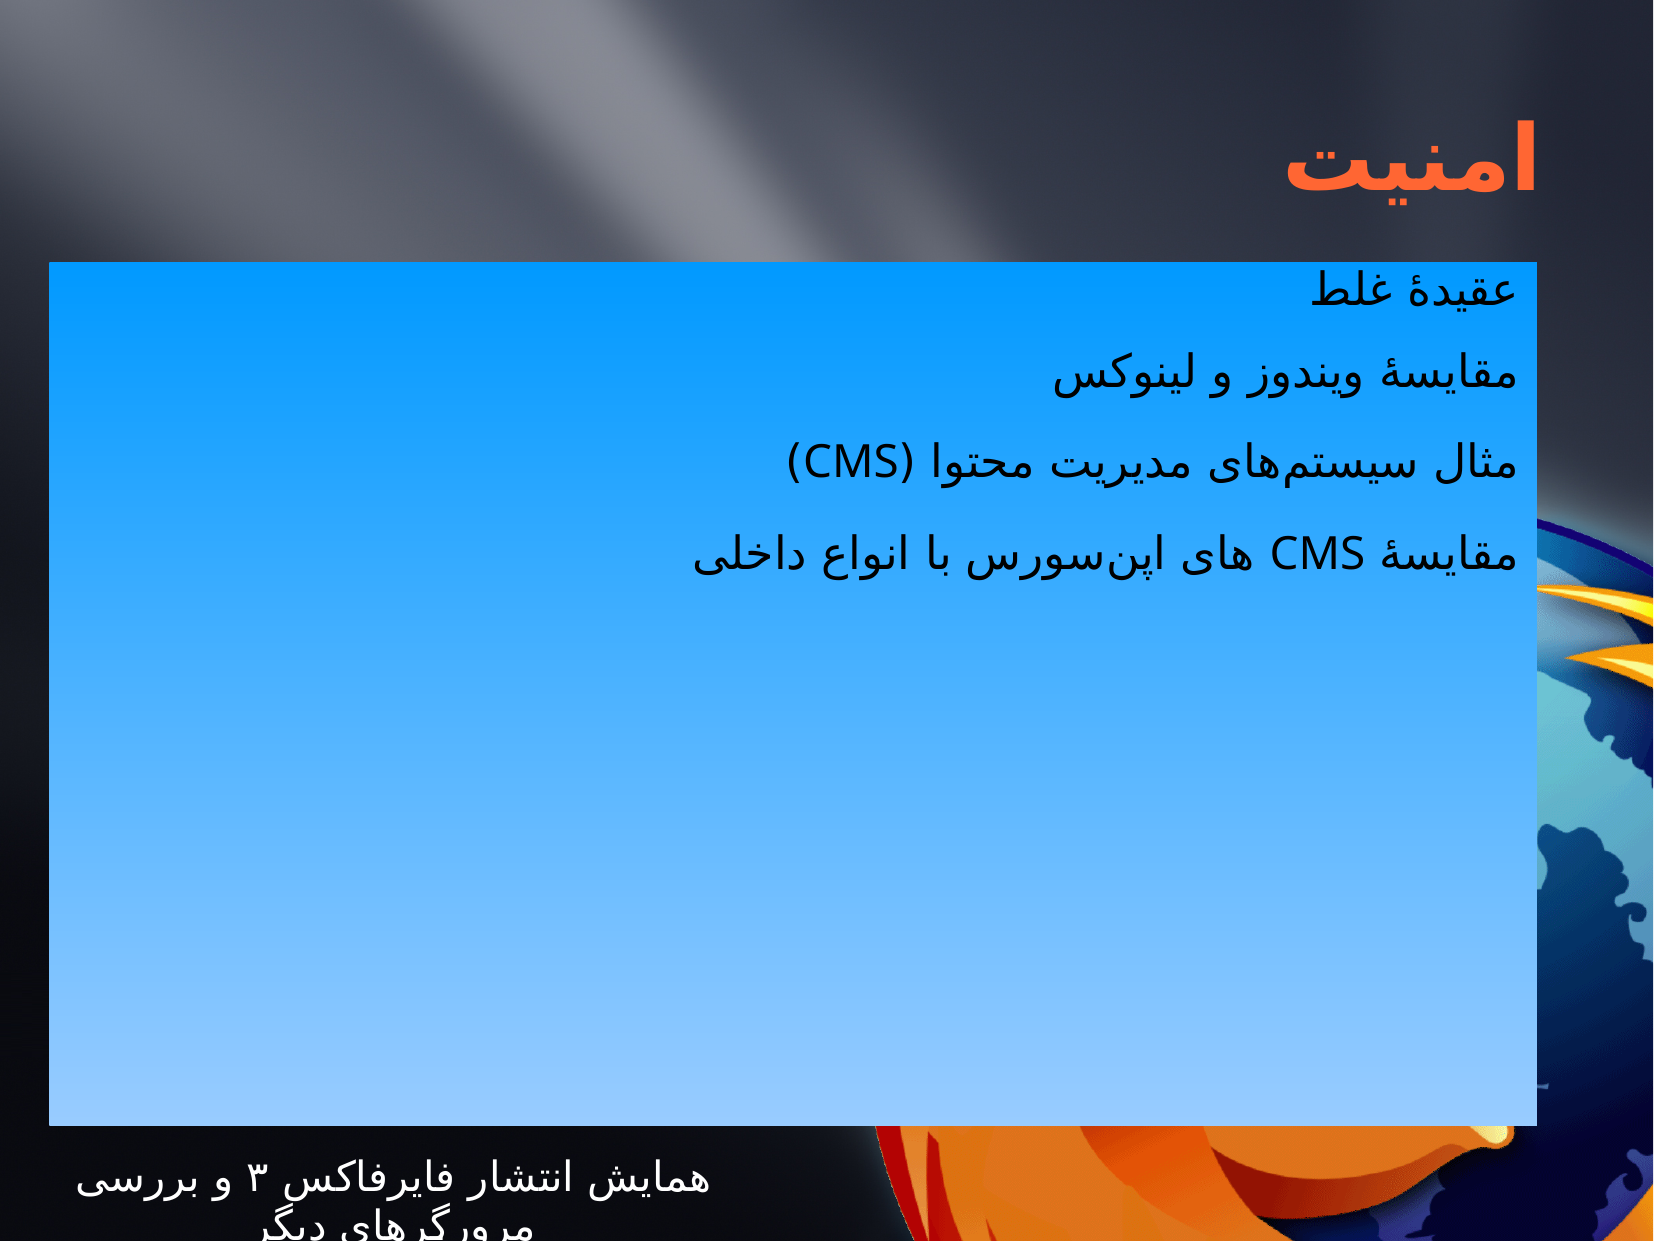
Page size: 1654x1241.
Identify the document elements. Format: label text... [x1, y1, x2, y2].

title امنیت [149, 55, 1575, 263]
list عقیدهٔ غلط مقایسهٔ ویندوز و لینوکس مثال سیستم‌های مدیریت محتوا (CMS) مقایسهٔ CMS های اپن‌سورس با انواع داخلی [49, 262, 1537, 1126]
picture [521, 1231, 528, 1237]
picture [0, 0, 1654, 1241]
